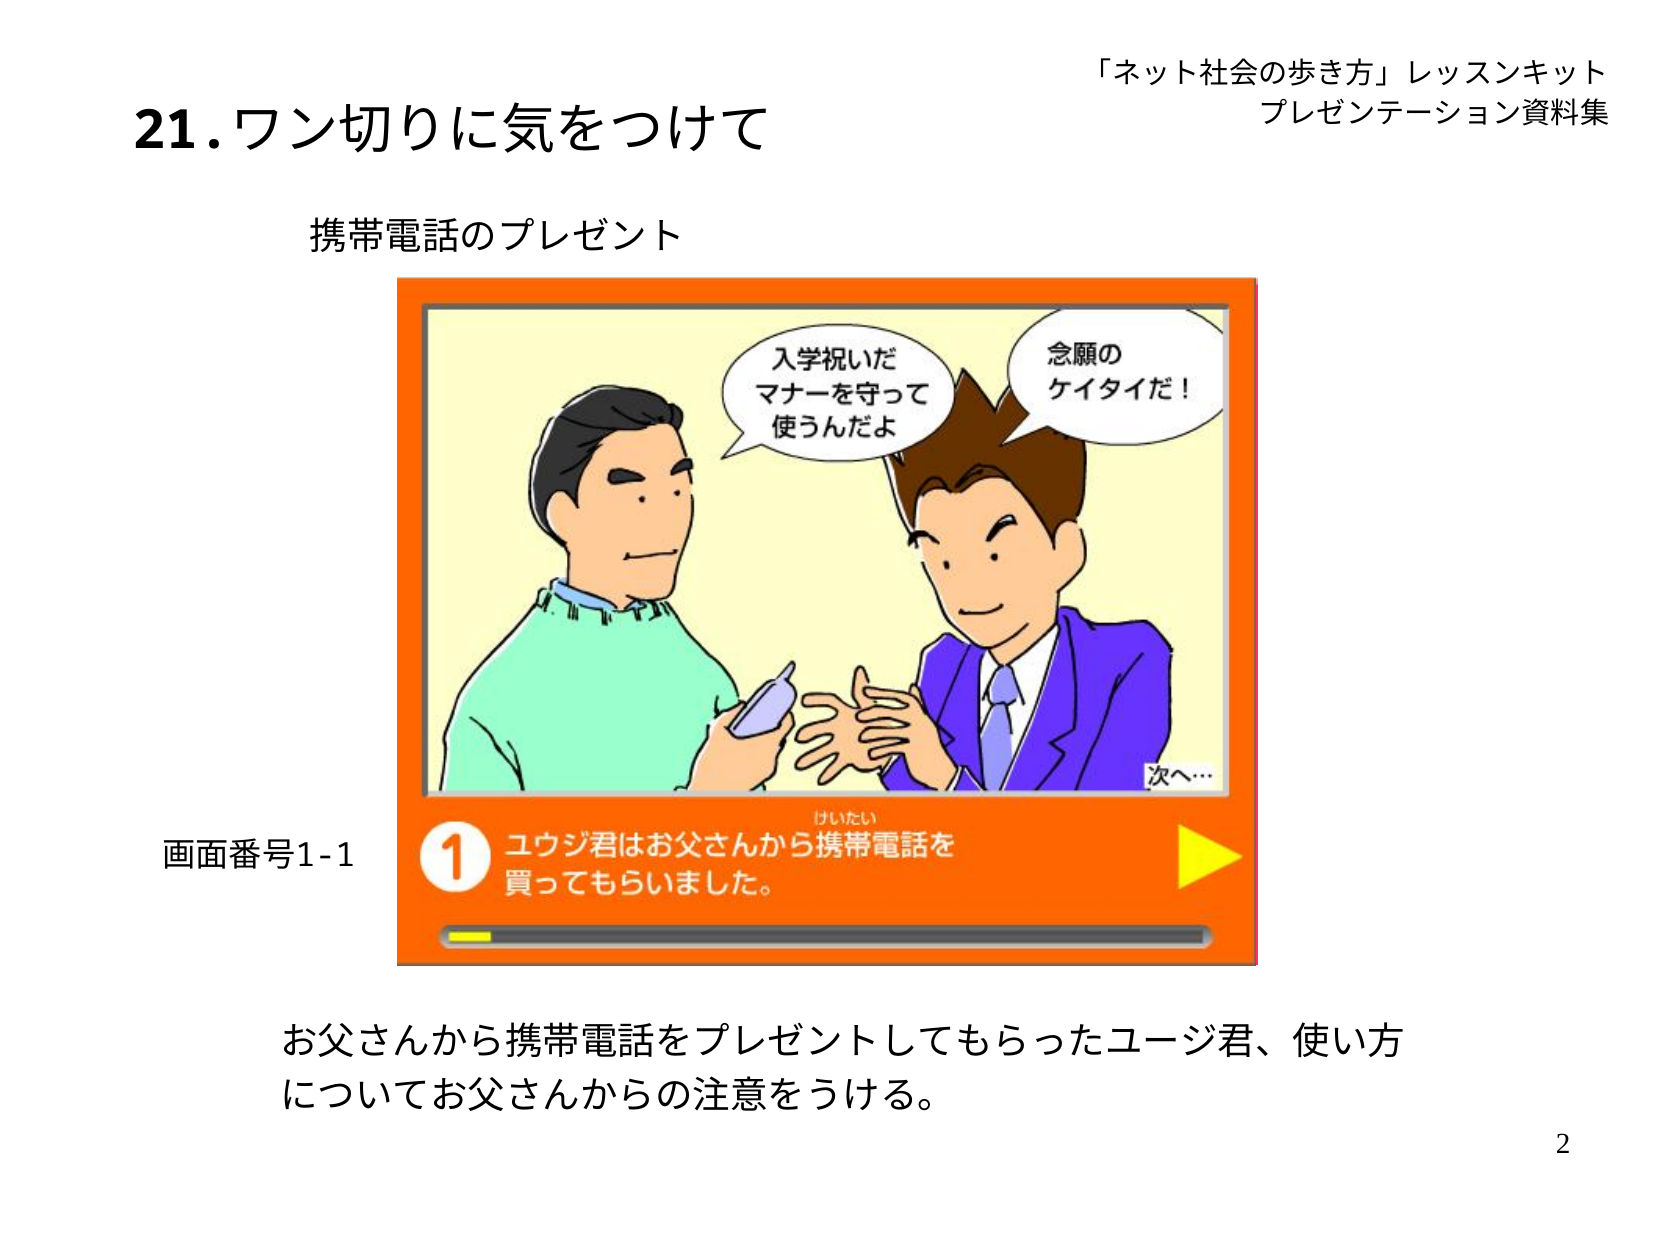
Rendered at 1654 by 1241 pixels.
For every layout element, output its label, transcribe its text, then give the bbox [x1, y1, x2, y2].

text_box 「ネット社会の歩き方」レッスンキット プレゼンテーション資料集 [1062, 44, 1625, 139]
text_box お父さんから携帯電話をプレゼントしてもらったユージ君、使い方についてお父さんからの注意をうける。 [265, 1003, 1447, 1128]
text_box 21.ワン切りに気をつけて [118, 88, 1241, 169]
text_box 画面番号1-1 [147, 826, 384, 882]
text_box 携帯電話のプレゼント [295, 206, 768, 267]
picture [397, 277, 1258, 966]
